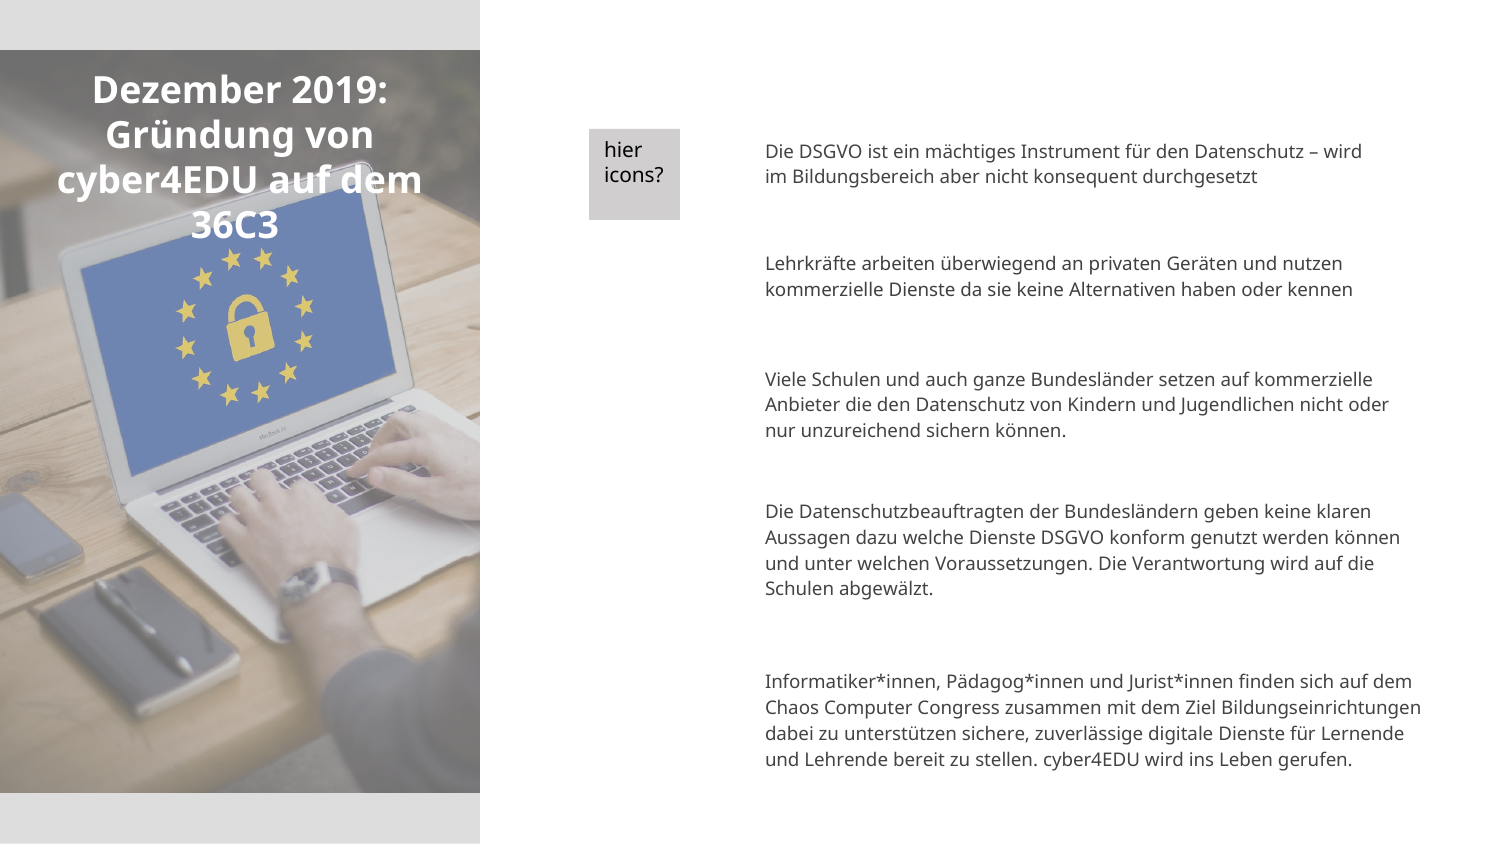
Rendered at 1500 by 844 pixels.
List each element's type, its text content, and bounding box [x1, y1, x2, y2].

text_box [0, 0, 480, 50]
text_box Die Datenschutzbeauftragten der Bundesländern geben keine klaren Aussagen dazu welche Dienste DSGVO konform genutzt werden können und unter welchen Voraussetzungen. Die Verantwortung wird auf die Schulen abgewälzt. [759, 484, 1428, 612]
text_box Dezember 2019: Gründung von cyber4EDU auf dem 36C3 [0, 50, 480, 250]
text_box [0, 250, 480, 844]
text_box Informatiker*innen, Pädagog*innen und Jurist*innen finden sich auf dem Chaos Computer Congress zusammen mit dem Ziel Bildungseinrichtungen dabei zu unterstützen sichere, zuverlässige digitale Dienste für Lernende und Lehrende bereit zu stellen. cyber4EDU wird ins Leben gerufen. [759, 654, 1428, 782]
text_box hier icons? [589, 128, 680, 220]
text_box Die DSGVO ist ein mächtiges Instrument für den Datenschutz – wird im Bildungsbereich aber nicht konsequent durchgesetzt [759, 105, 1370, 218]
text_box Lehrkräfte arbeiten überwiegend an privaten Geräten und nutzen kommerzielle Dienste da sie keine Alternativen haben oder kennen [759, 218, 1428, 331]
text_box Viele Schulen und auch ganze Bundesländer setzen auf kommerzielle Anbieter die den Datenschutz von Kindern und Jugendlichen nicht oder nur unzureichend sichern können. [759, 339, 1428, 467]
